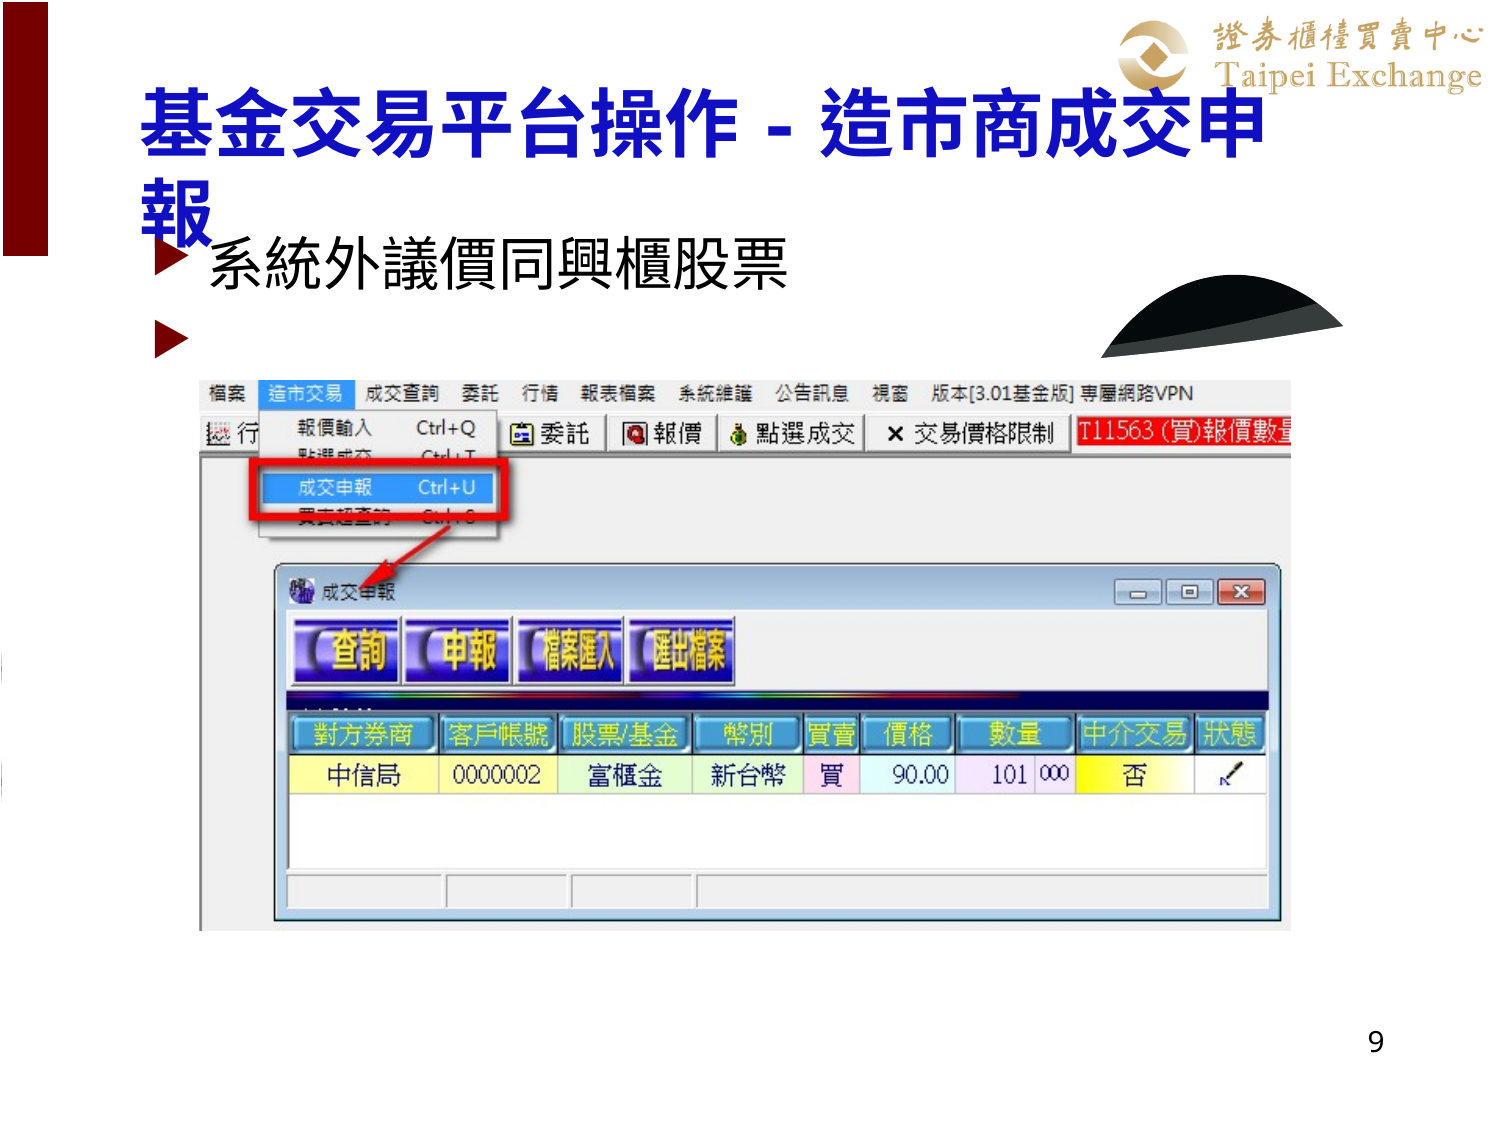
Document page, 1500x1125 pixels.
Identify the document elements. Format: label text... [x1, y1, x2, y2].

text_box [1352, 1015, 1444, 1071]
picture [199, 380, 1291, 931]
list 系統外議價同興櫃股票 [135, 220, 1417, 1059]
title 基金交易平台操作-造市商成交申報 [124, 68, 1341, 185]
